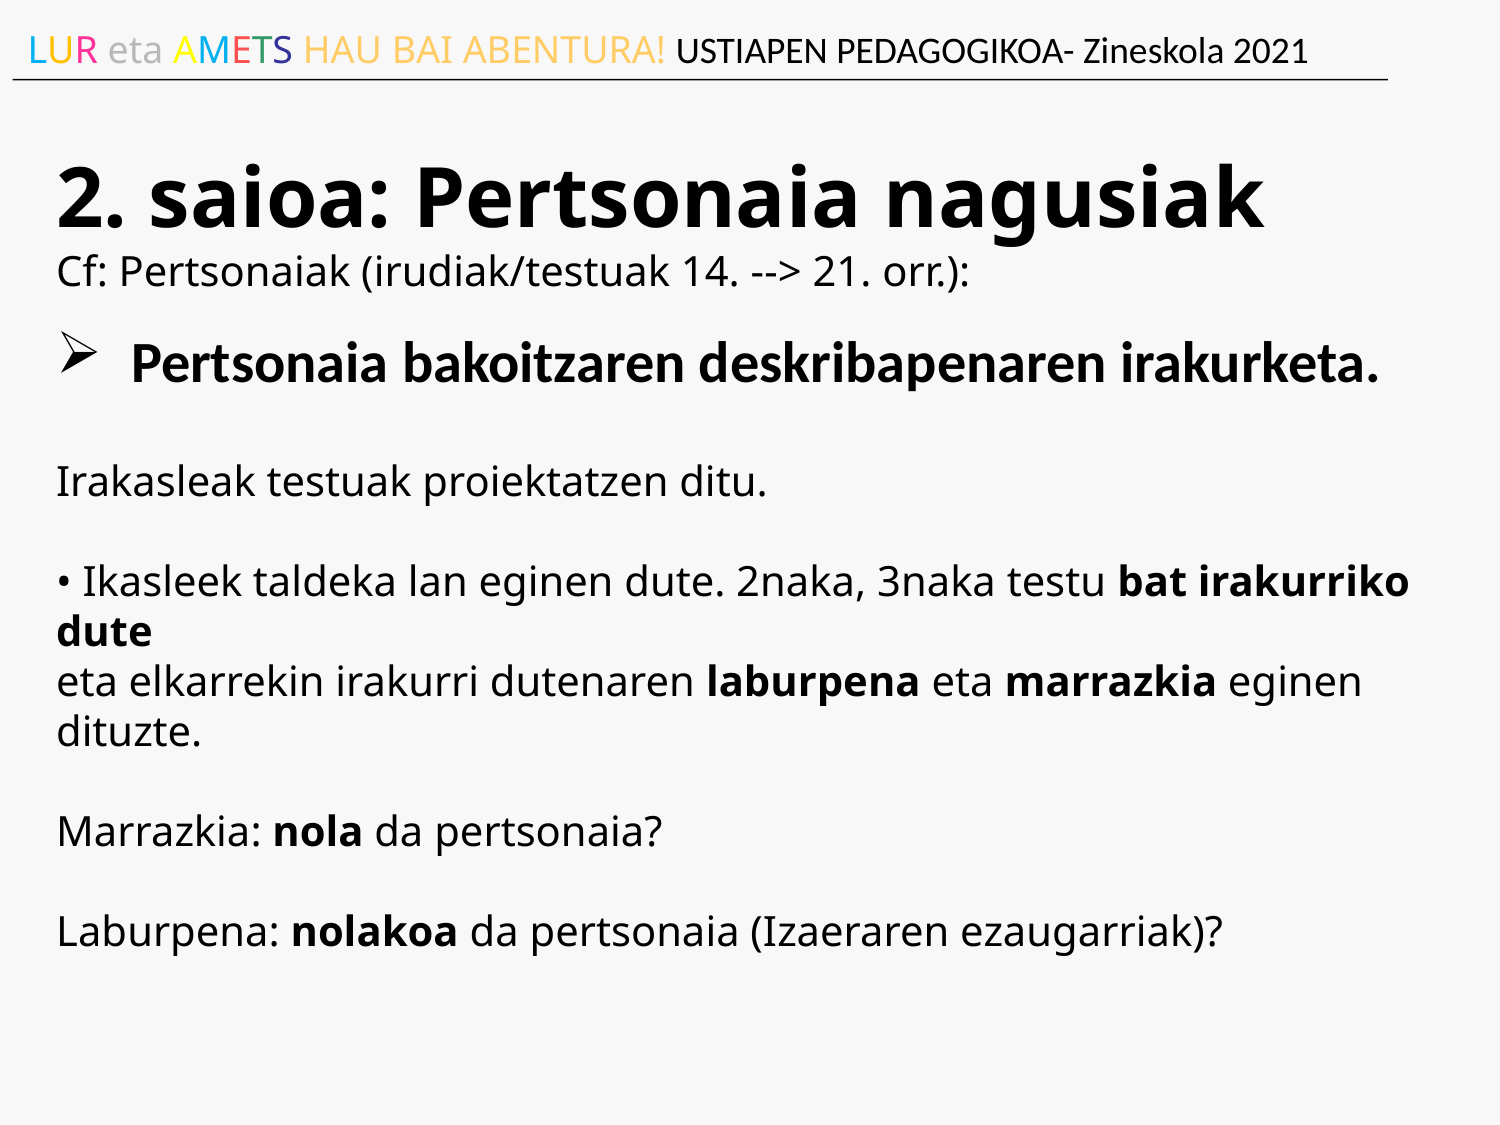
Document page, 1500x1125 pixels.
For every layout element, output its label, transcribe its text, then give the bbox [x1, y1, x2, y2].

text_box LUR eta AMETS HAU BAI ABENTURA! USTIAPEN PEDAGOGIKOA- Zineskola 2021 [12, 19, 1425, 79]
text_box 2. saioa: Pertsonaia nagusiak Cf: Pertsonaiak (irudiak/testuak 14. --> 21. orr.): Pertsonaia bakoitzaren deskribapenaren irakurketa. Irakasleak testuak proiektatzen ditu. • Ikasleek taldeka lan eginen dute. 2naka, 3naka testu bat irakurriko dute eta elkarrekin irakurri dutenaren laburpena eta marrazkia eginen dituzte. Marrazkia: nola da pertsonaia? Laburpena: nolakoa da pertsonaia (Izaeraren ezaugarriak)? [41, 137, 1489, 1008]
